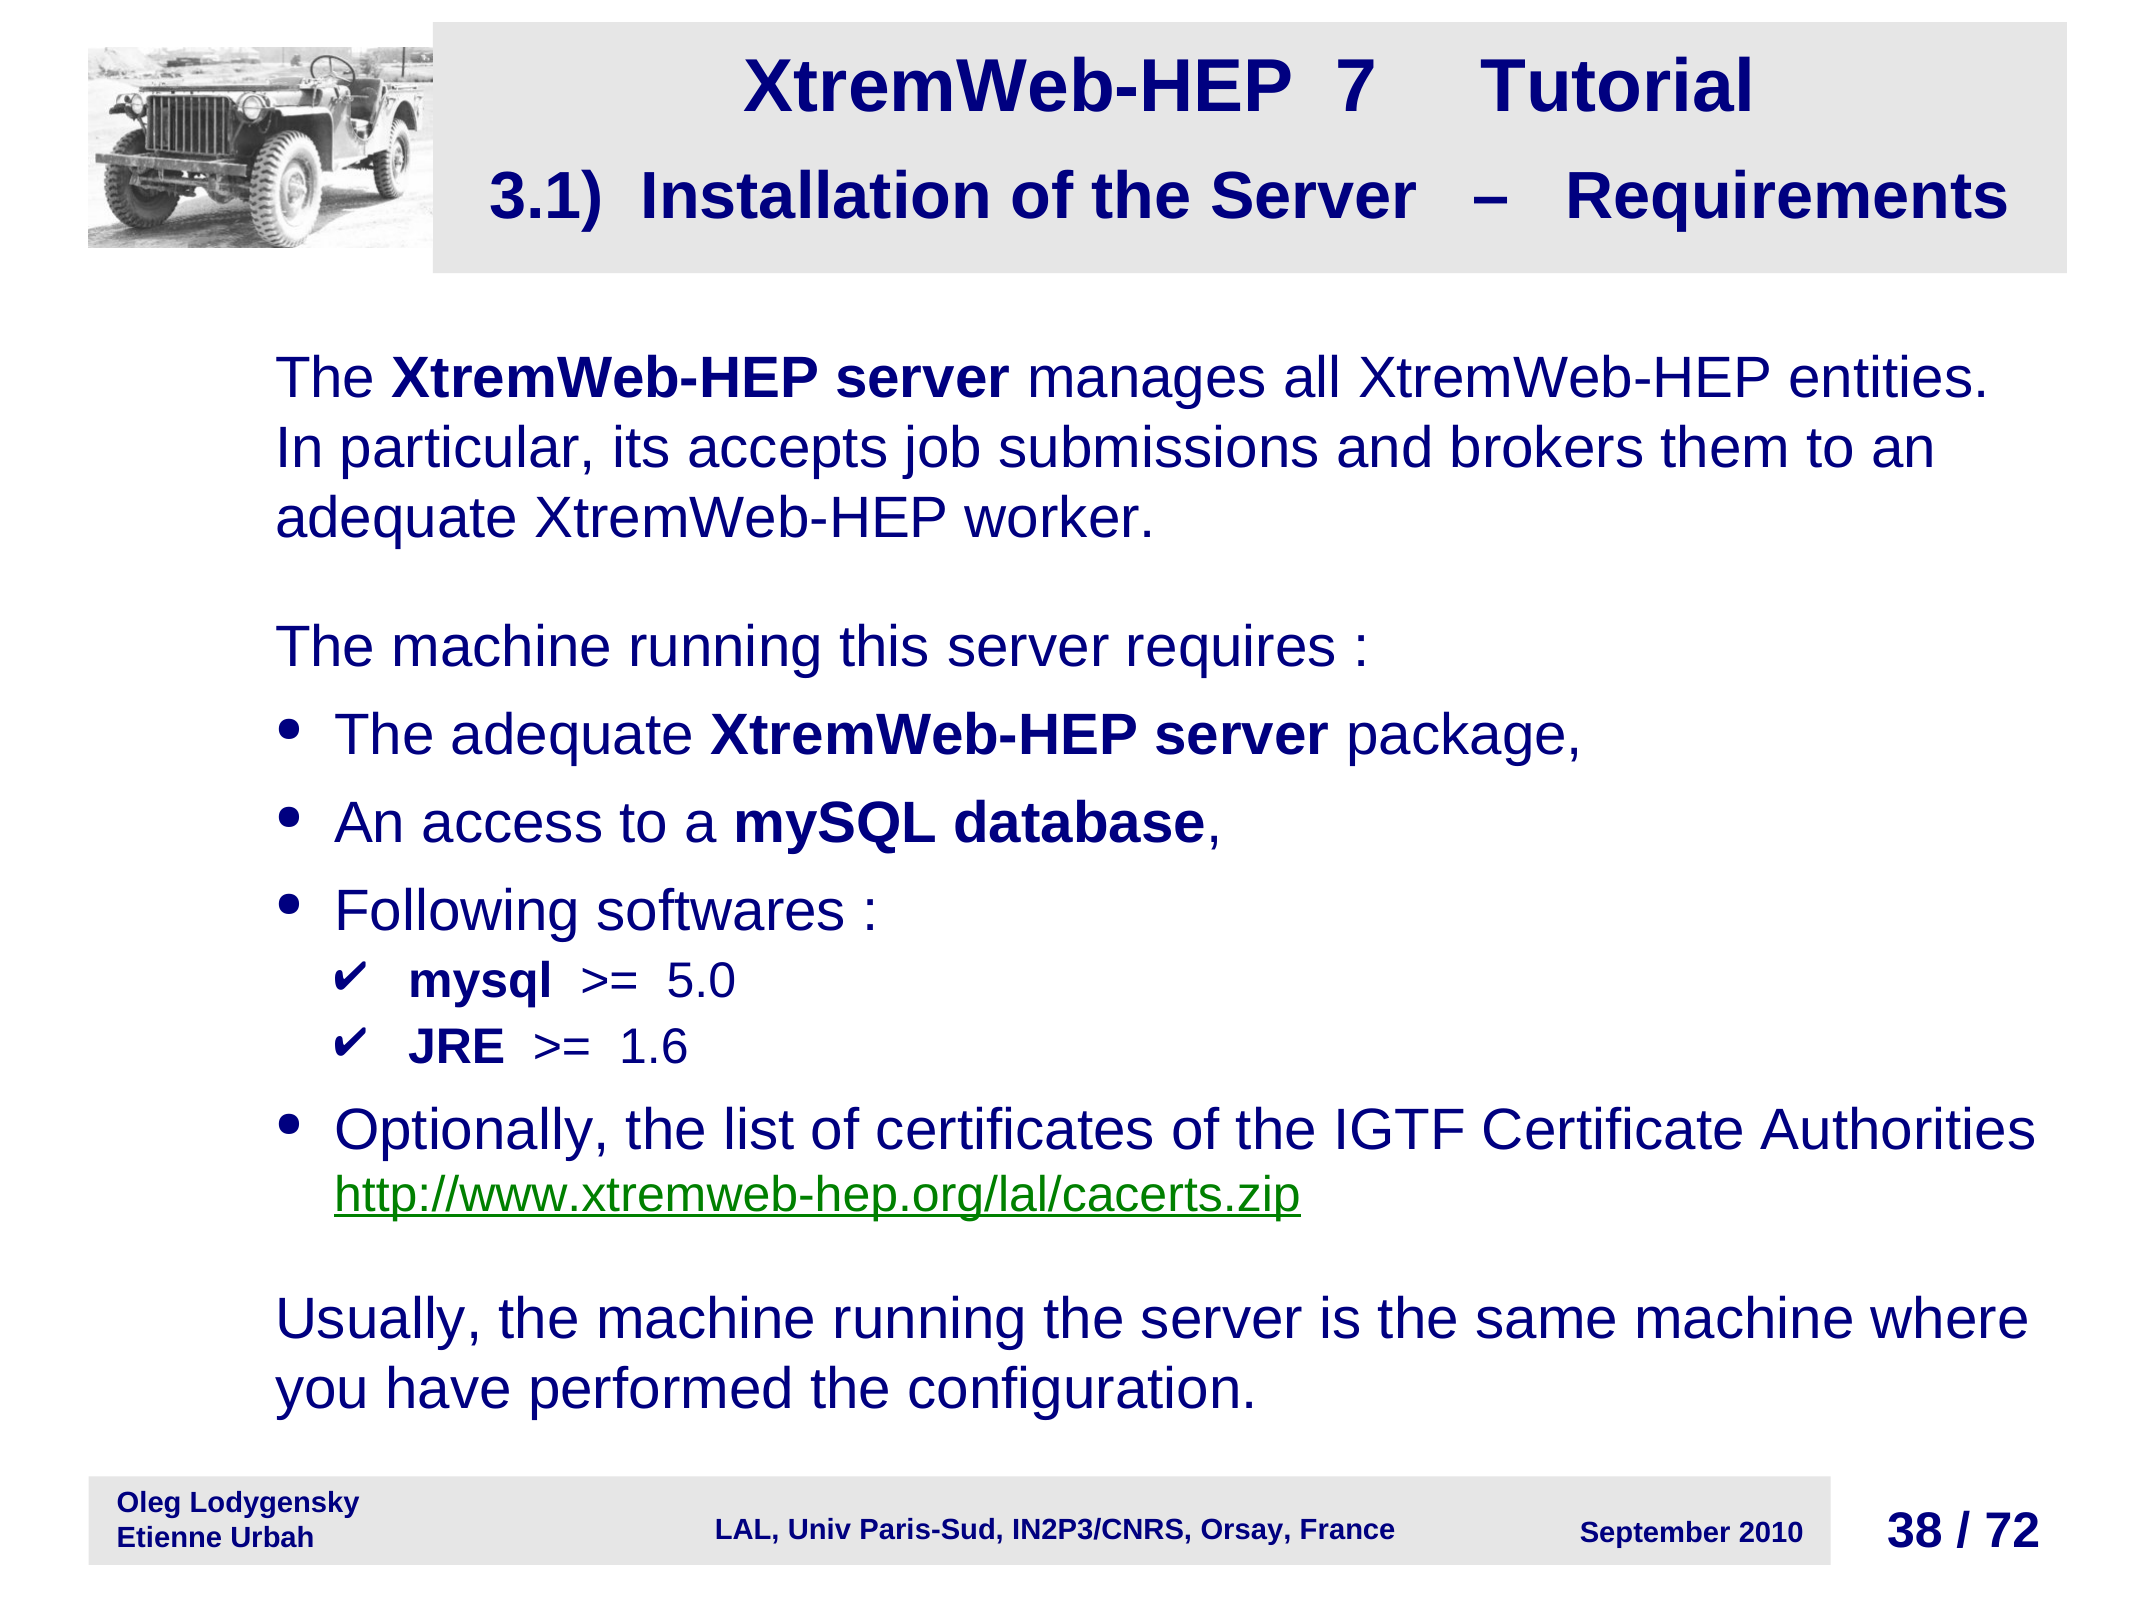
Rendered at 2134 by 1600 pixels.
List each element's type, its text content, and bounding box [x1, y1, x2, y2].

title 3.1) Installation of the Server – Requirements [442, 118, 2067, 266]
picture [88, 47, 433, 248]
text_box The XtremWeb-HEP server manages all XtremWeb-HEP entities. In particular, its accepts job submissions and brokers them to an adequate XtremWeb-HEP worker. The machine running this server requires : The adequate XtremWeb-HEP server package, An access to a mySQL database, Following softwares : mysql >= 5.0 JRE >= 1.6 Optionally, the list of certificates of the IGTF Certificate Authorities http://www.xtremweb-hep.org/lal/cacerts.zip Usually, the machine running the server is the same machine where you have performed the configuration. [265, 339, 2053, 1433]
